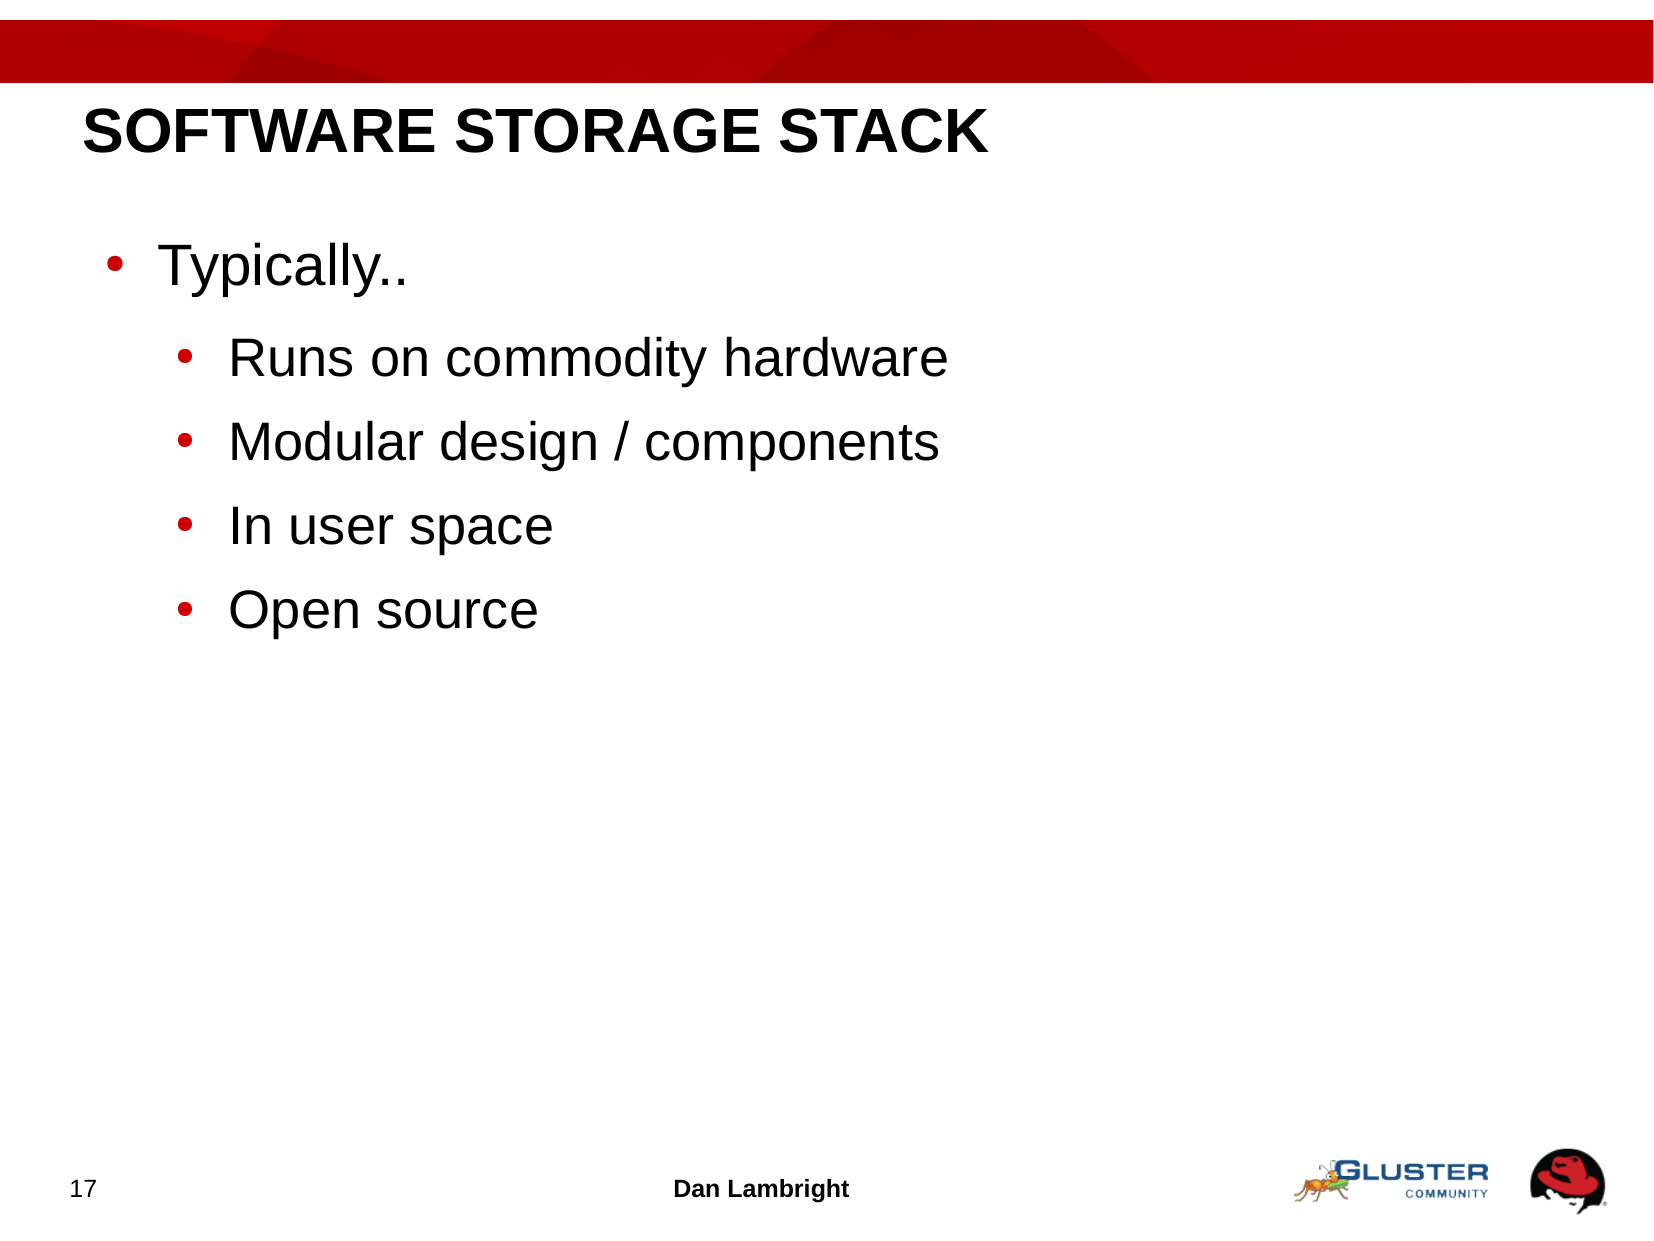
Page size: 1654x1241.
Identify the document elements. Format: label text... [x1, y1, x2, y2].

list Typically.. Runs on commodity hardware Modular design / components In user space Open source [86, 232, 1576, 1027]
title SOFTWARE STORAGE STACK [82, 37, 1571, 226]
picture [0, 20, 1654, 83]
picture [1529, 1146, 1613, 1224]
picture [1294, 1158, 1488, 1203]
